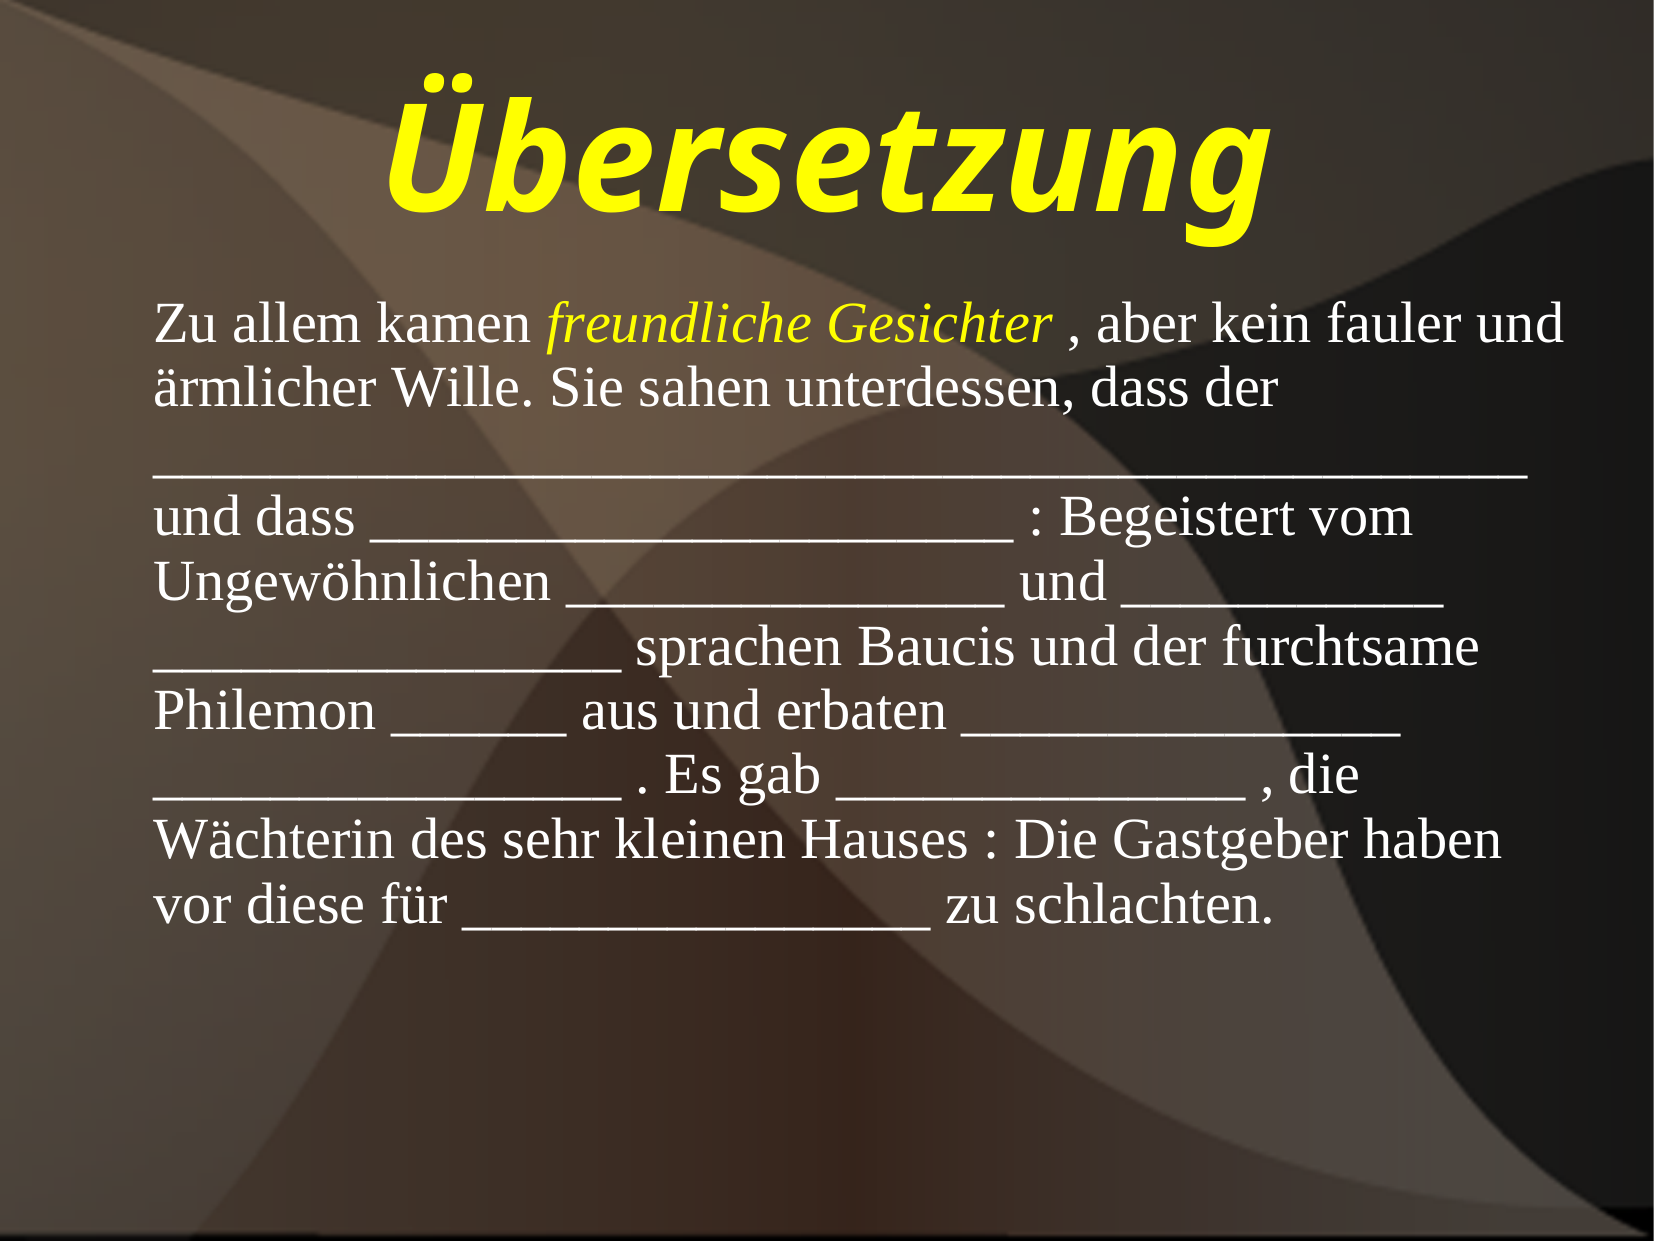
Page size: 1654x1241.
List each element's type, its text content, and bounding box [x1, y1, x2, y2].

picture [0, 0, 1654, 1241]
title Übersetzung [82, 49, 1571, 257]
list Zu allem kamen freundliche Gesichter , aber kein fauler und ärmlicher Wille. Sie sahen unterdessen, dass der _______________________________________________ und dass ______________________ : Begeistert vom Ungewöhnlichen _______________ und ___________ ________________ sprachen Baucis und der furchtsame Philemon ______ aus und erbaten _______________ ________________ . Es gab ______________ , die Wächterin des sehr kleinen Hauses : Die Gastgeber haben vor diese für ________________ zu schlachten. [82, 290, 1571, 1109]
